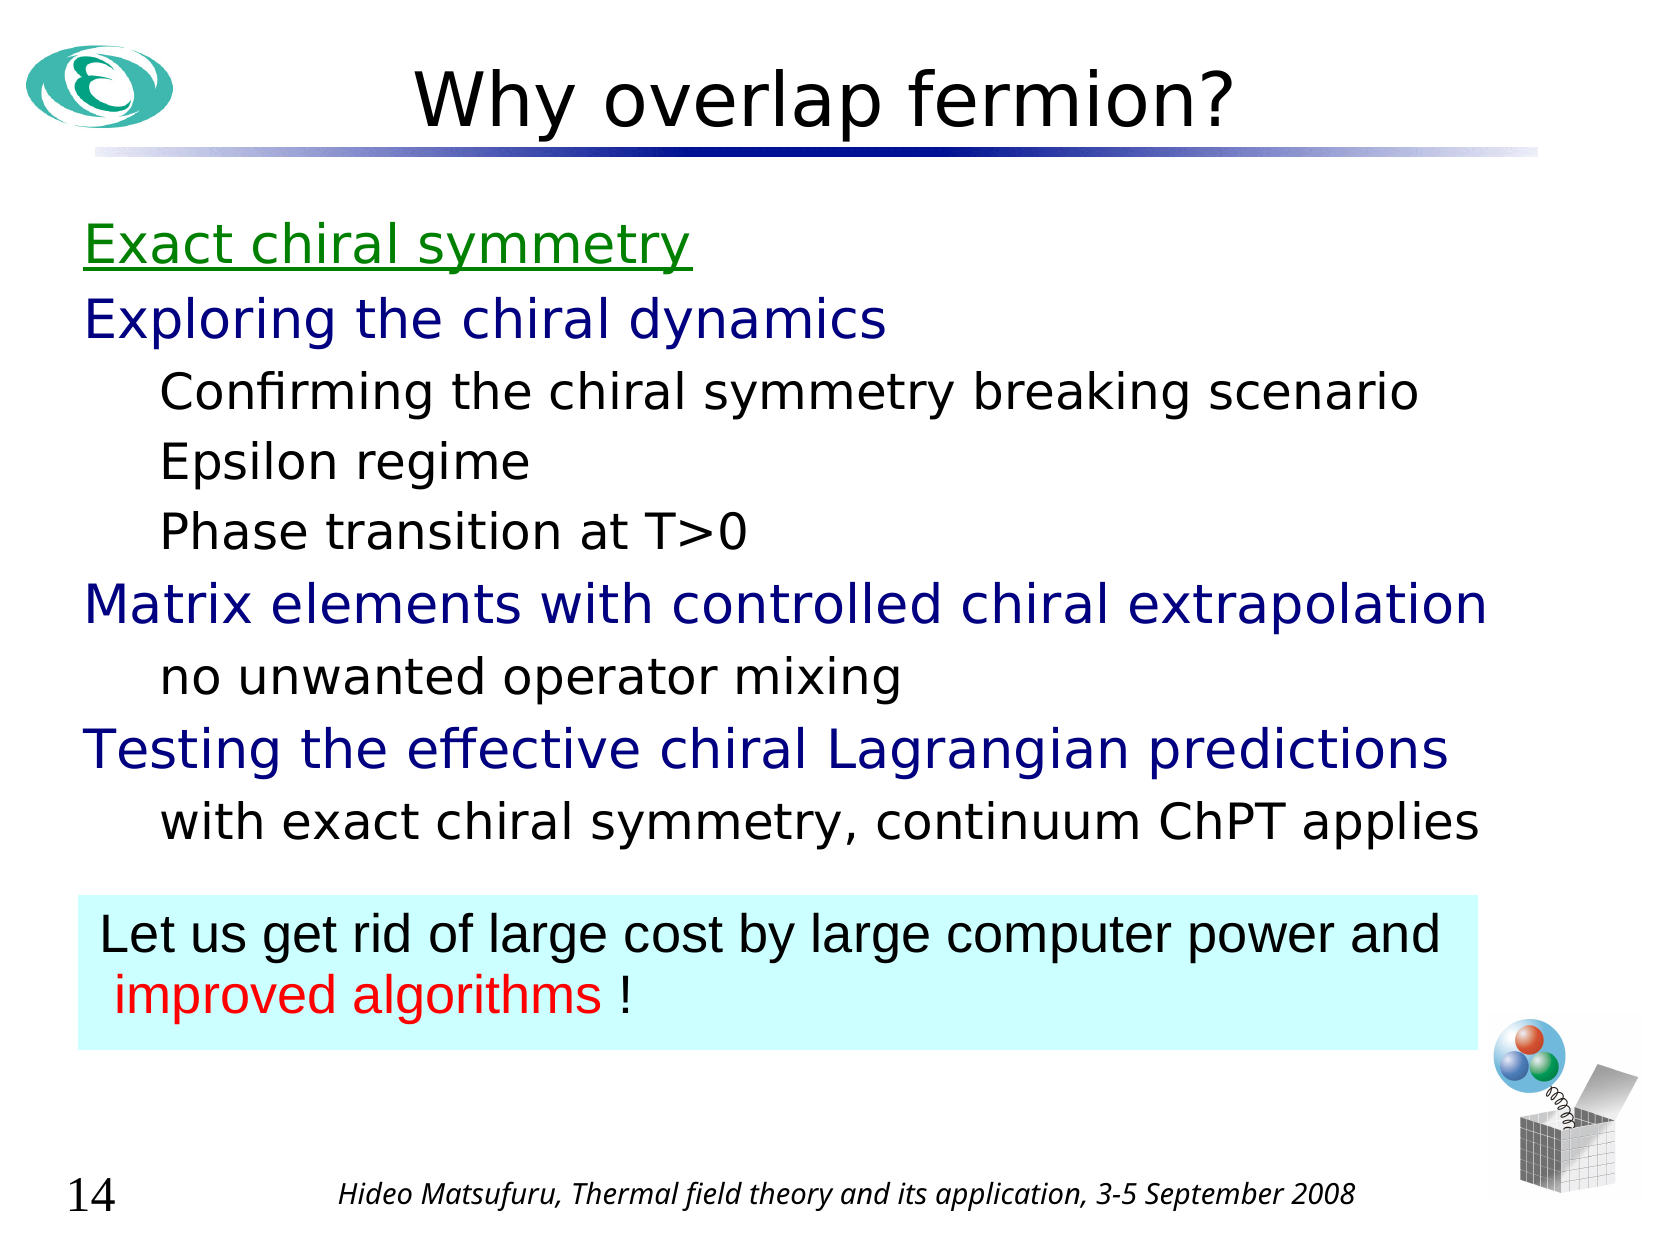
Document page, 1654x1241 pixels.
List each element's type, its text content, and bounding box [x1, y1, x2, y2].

picture [1488, 1012, 1644, 1200]
picture [95, 147, 1538, 157]
text_box [77, 894, 1479, 1051]
picture [20, 37, 179, 136]
text_box Let us get rid of large cost by large computer power and improved algorithms ! [99, 903, 1443, 1025]
list Exact chiral symmetry Exploring the chiral dynamics Confirming the chiral symmetry breaking scenario Epsilon regime Phase transition at T>0 Matrix elements with controlled chiral extrapolation no unwanted operator mixing Testing the effective chiral Lagrangian predictions with exact chiral symmetry, continuum ChPT applies [65, 213, 1561, 852]
title Why overlap fermion? [201, 47, 1450, 154]
